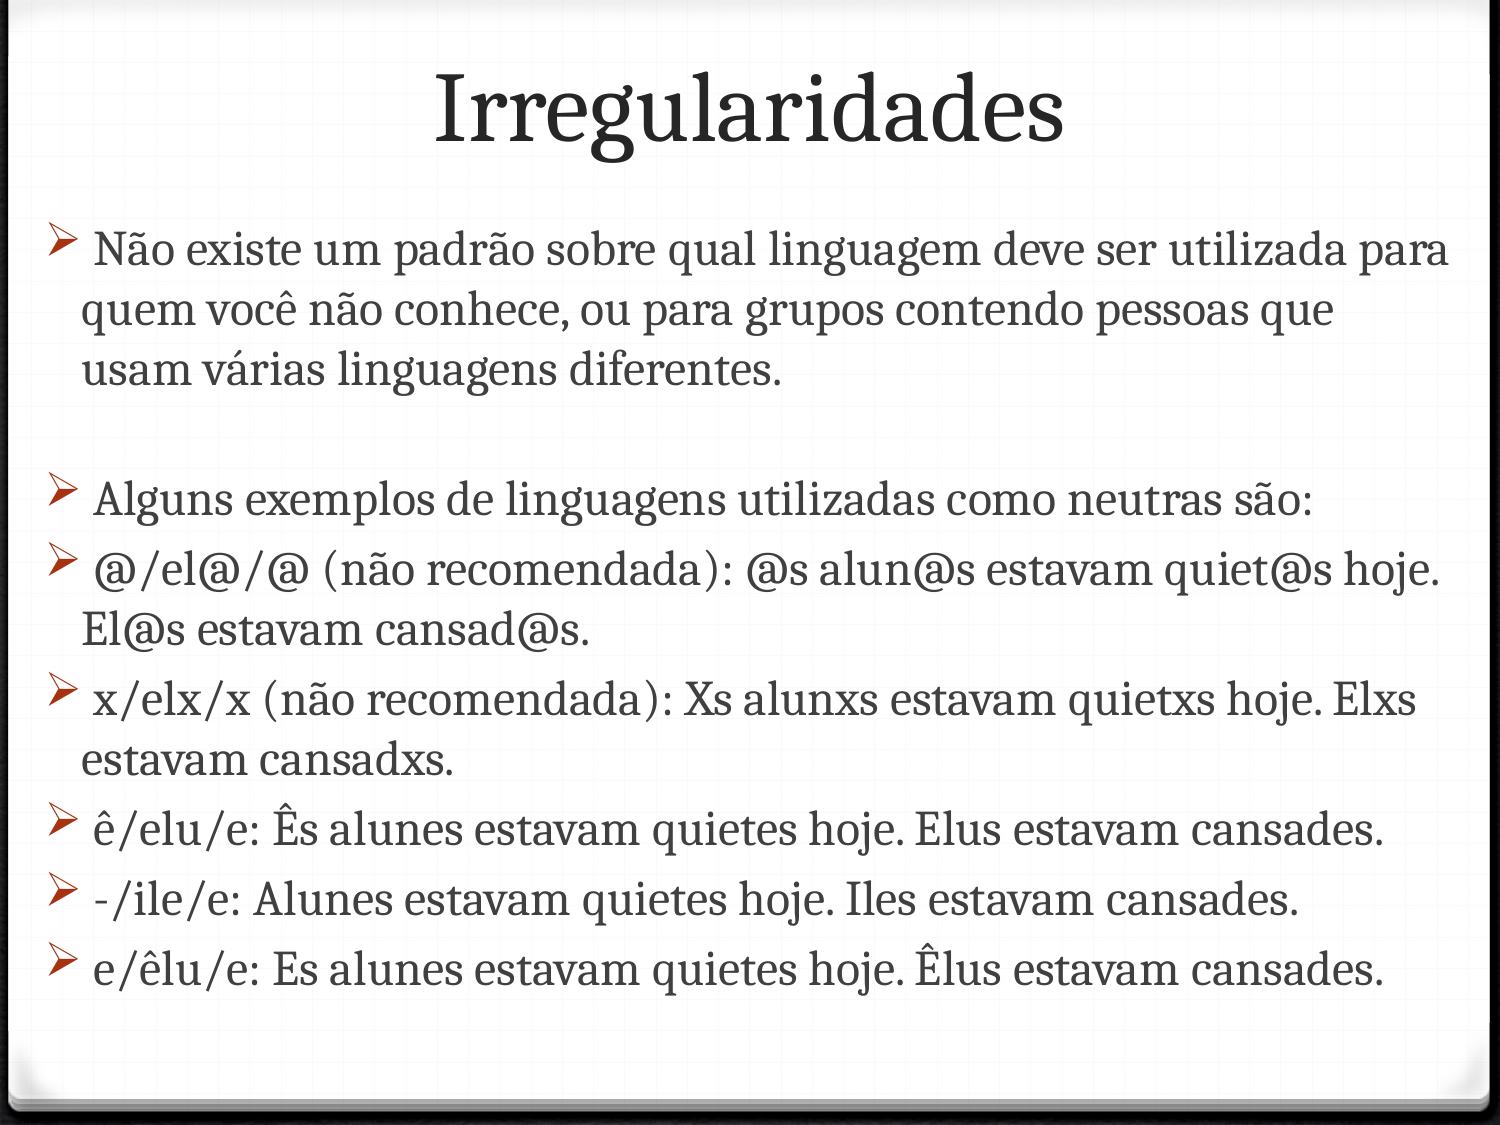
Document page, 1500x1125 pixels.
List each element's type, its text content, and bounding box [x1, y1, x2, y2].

picture [0, 0, 1500, 1125]
list Não existe um padrão sobre qual linguagem deve ser utilizada para quem você não conhece, ou para grupos contendo pessoas que usam várias linguagens diferentes. Alguns exemplos de linguagens utilizadas como neutras são: @/el@/@ (não recomendada): @s alun@s estavam quiet@s hoje. El@s estavam cansad@s. x/elx/x (não recomendada): Xs alunxs estavam quietxs hoje. Elxs estavam cansadxs. ê/elu/e: Ês alunes estavam quietes hoje. Elus estavam cansades. -/ile/e: Alunes estavam quietes hoje. Iles estavam cansades. e/êlu/e: Es alunes estavam quietes hoje. Êlus estavam cansades. [29, 208, 1471, 1083]
title Irregularidades [90, 7, 1410, 197]
